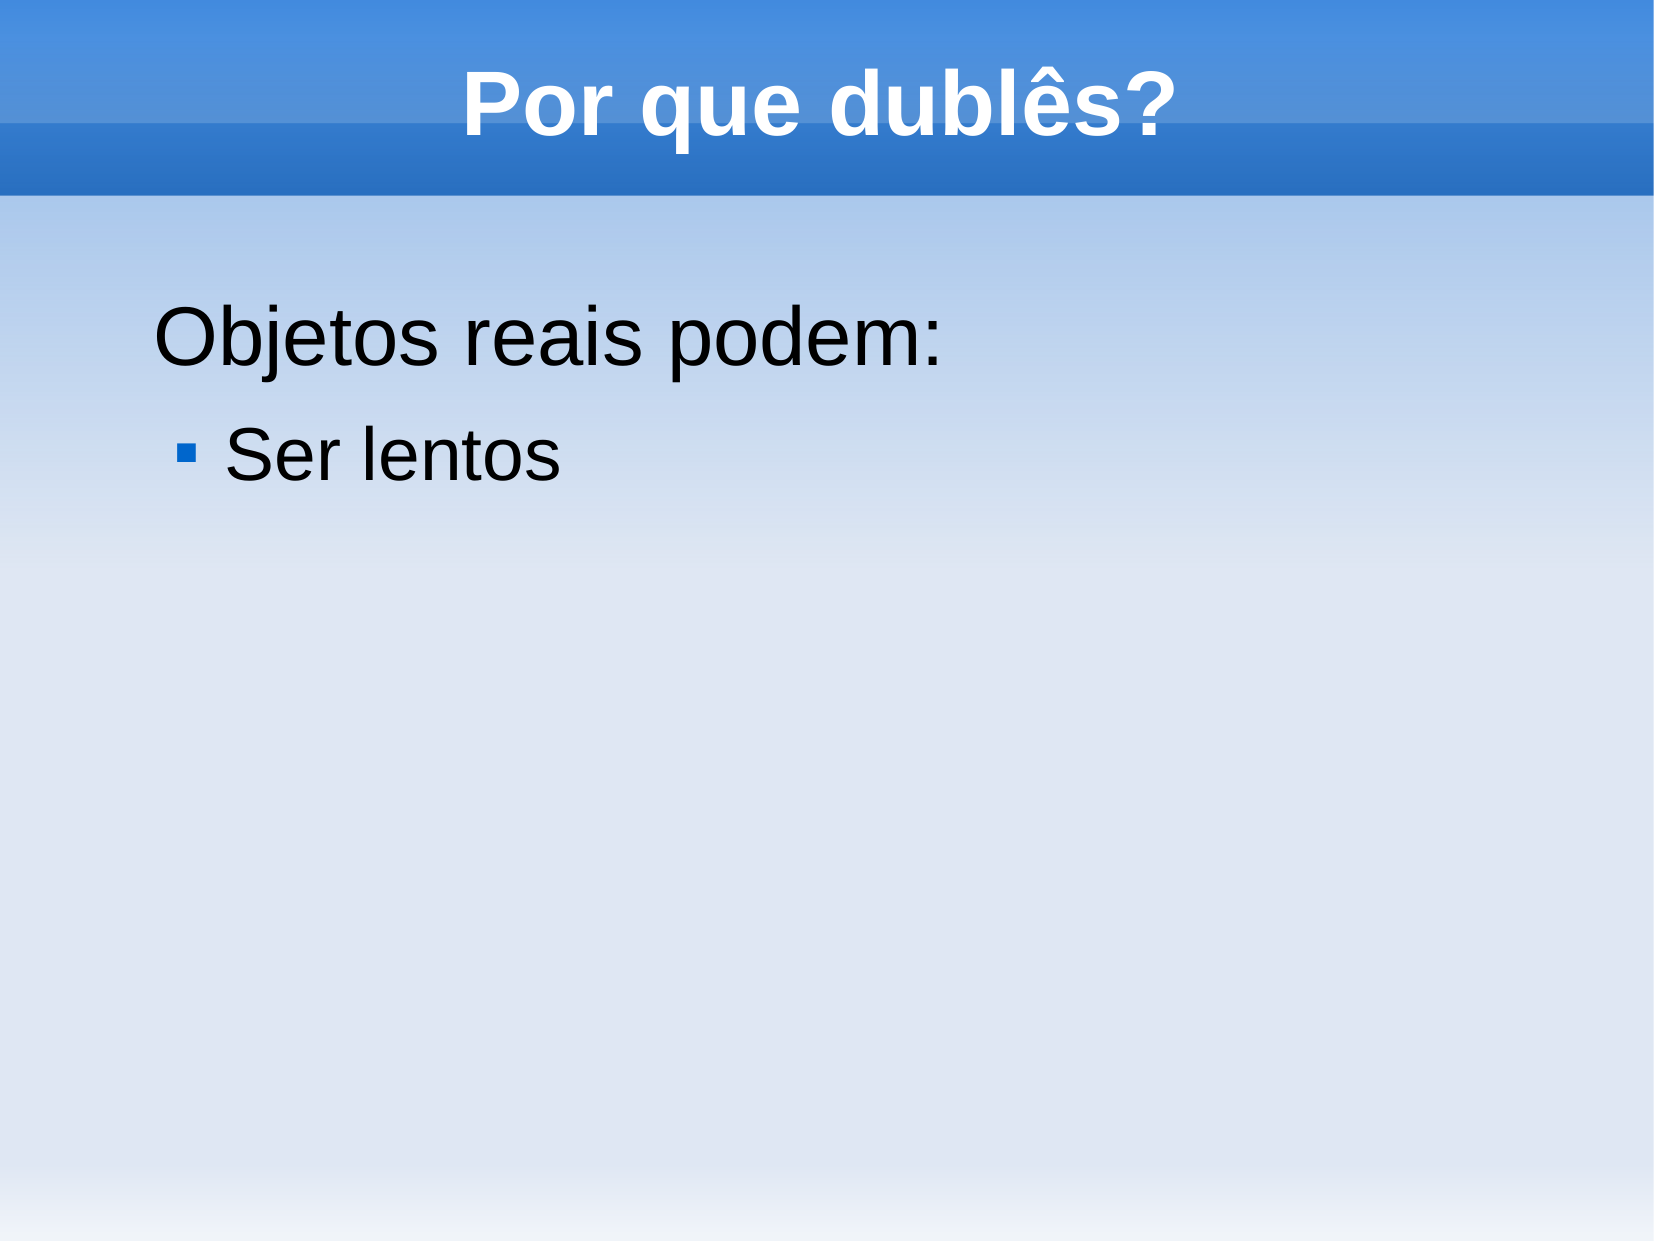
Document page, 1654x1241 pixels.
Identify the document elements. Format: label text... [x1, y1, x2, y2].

picture [0, 0, 1654, 1241]
list Objetos reais podem: Ser lentos [82, 290, 1571, 1094]
title Por que dublês? [76, 0, 1565, 208]
